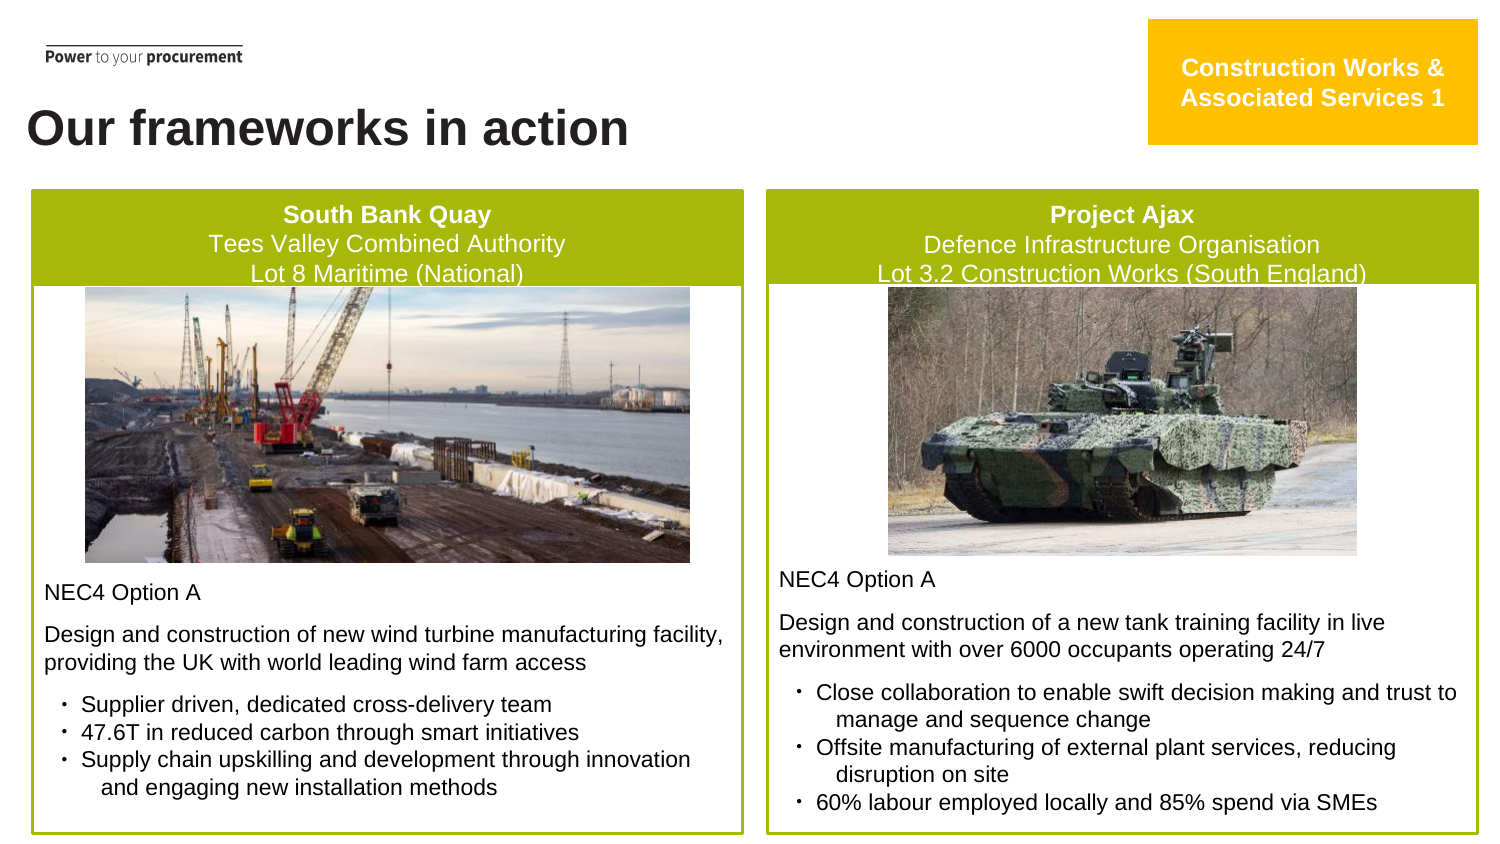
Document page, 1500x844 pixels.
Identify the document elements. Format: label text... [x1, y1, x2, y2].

text_box NEC4 Option A Design and construction of a new tank training facility in live environment with over 6000 occupants operating 24/7 Close collaboration to enable swift decision making and trust to manage and sequence change Offsite manufacturing of external plant services, reducing disruption on site 60% labour employed locally and 85% spend via SMEs [767, 527, 1478, 844]
text_box South Bank Quay Tees Valley Combined Authority Lot 8 Maritime (National) [32, 191, 743, 286]
text_box Construction Works & Associated Services 1 [1148, 19, 1478, 145]
text_box Our frameworks in action [24, 94, 1304, 199]
picture [85, 287, 690, 563]
text_box NEC4 Option A Design and construction of new wind turbine manufacturing facility, providing the UK with world leading wind farm access Supplier driven, dedicated cross-delivery team 47.6T in reduced carbon through smart initiatives Supply chain upskilling and development through innovation and engaging new installation methods [32, 551, 743, 826]
picture [888, 287, 1357, 556]
text_box Project Ajax Defence Infrastructure Organisation Lot 3.2 Construction Works (South England) [767, 191, 1478, 284]
